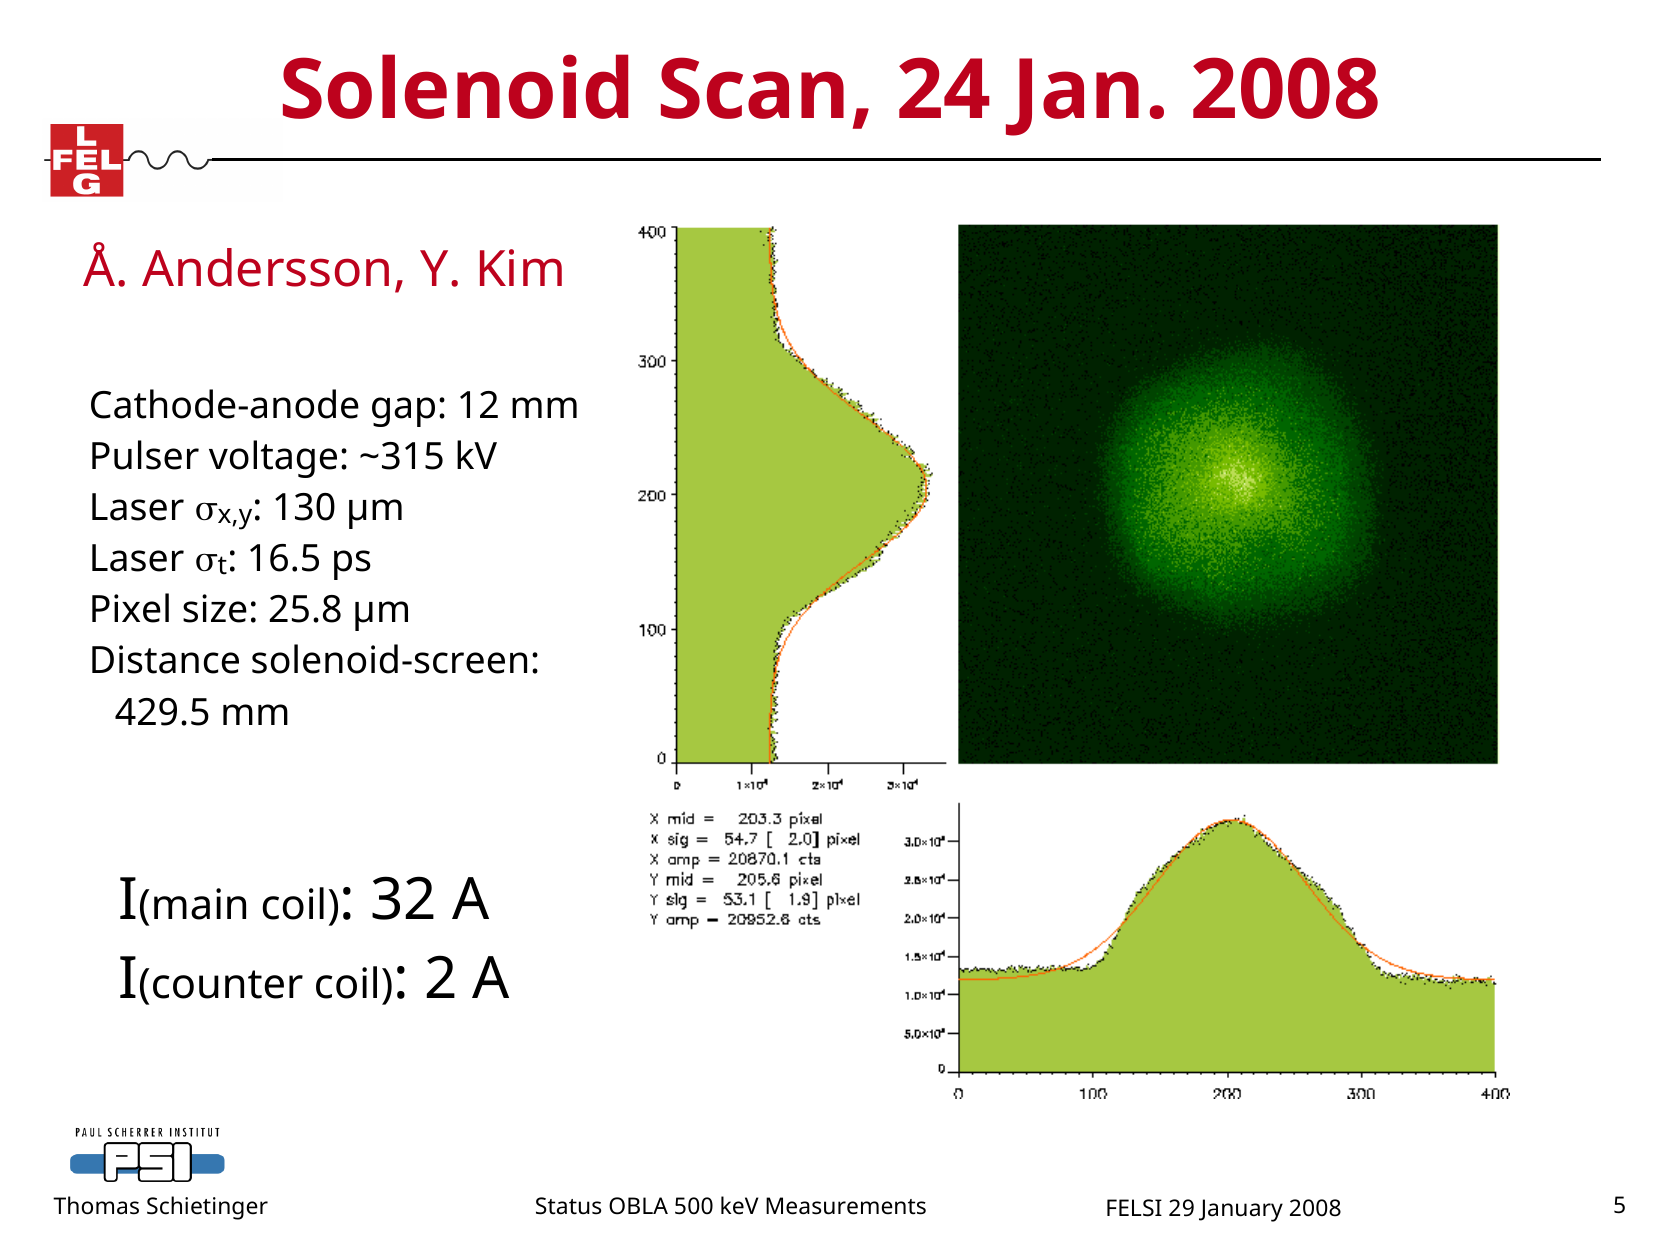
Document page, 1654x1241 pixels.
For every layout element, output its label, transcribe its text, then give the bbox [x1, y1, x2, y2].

text_box I(main coil): 32 A I(counter coil): 2 A [114, 857, 561, 992]
picture [42, 118, 283, 202]
picture [637, 213, 1510, 1099]
picture [61, 1115, 235, 1190]
text_box Cathode-anode gap: 12 mm Pulser voltage: ~315 kV Laser x,y: 130 µm Laser t: 16.5 ps Pixel size: 25.8 µm Distance solenoid-screen: 429.5 mm [85, 378, 611, 704]
title Solenoid Scan, 24 Jan. 2008 [124, 17, 1537, 156]
text_box Å. Andersson, Y. Kim [79, 232, 568, 295]
